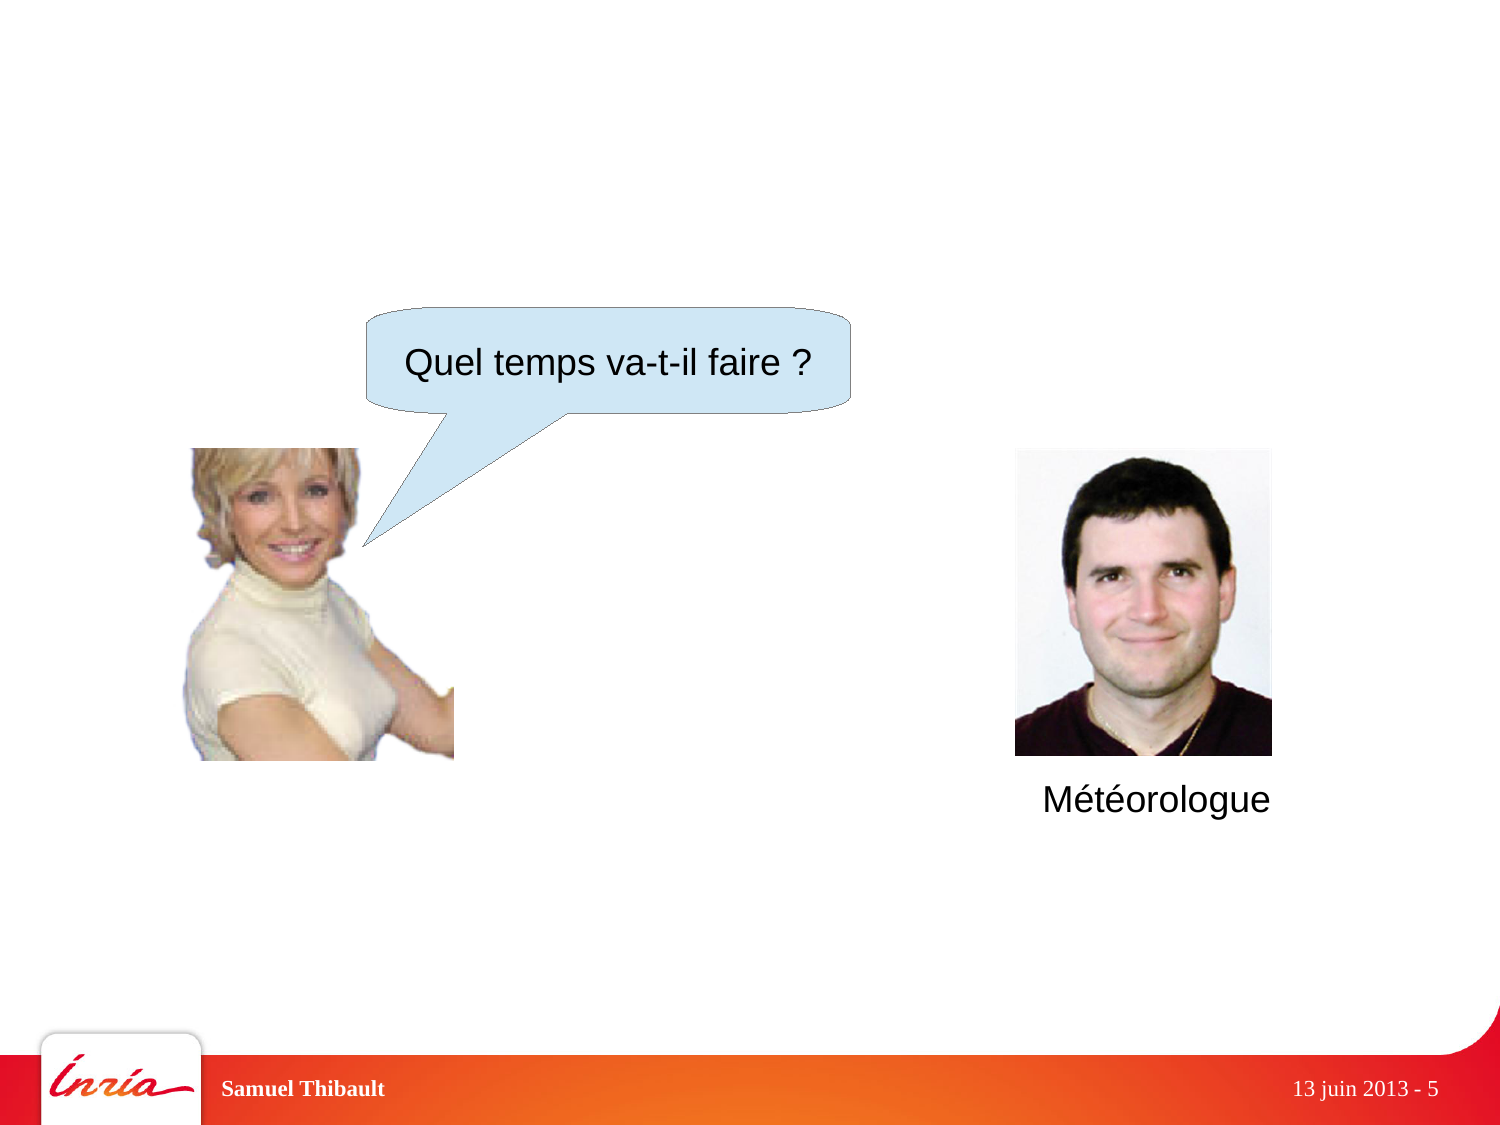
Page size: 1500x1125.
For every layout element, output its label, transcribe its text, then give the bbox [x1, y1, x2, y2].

text_box Quel temps va-t-il faire ? [362, 307, 851, 547]
picture [0, 947, 1500, 1125]
picture [1015, 448, 1272, 756]
text_box Météorologue [1027, 767, 1406, 828]
picture [153, 448, 454, 761]
